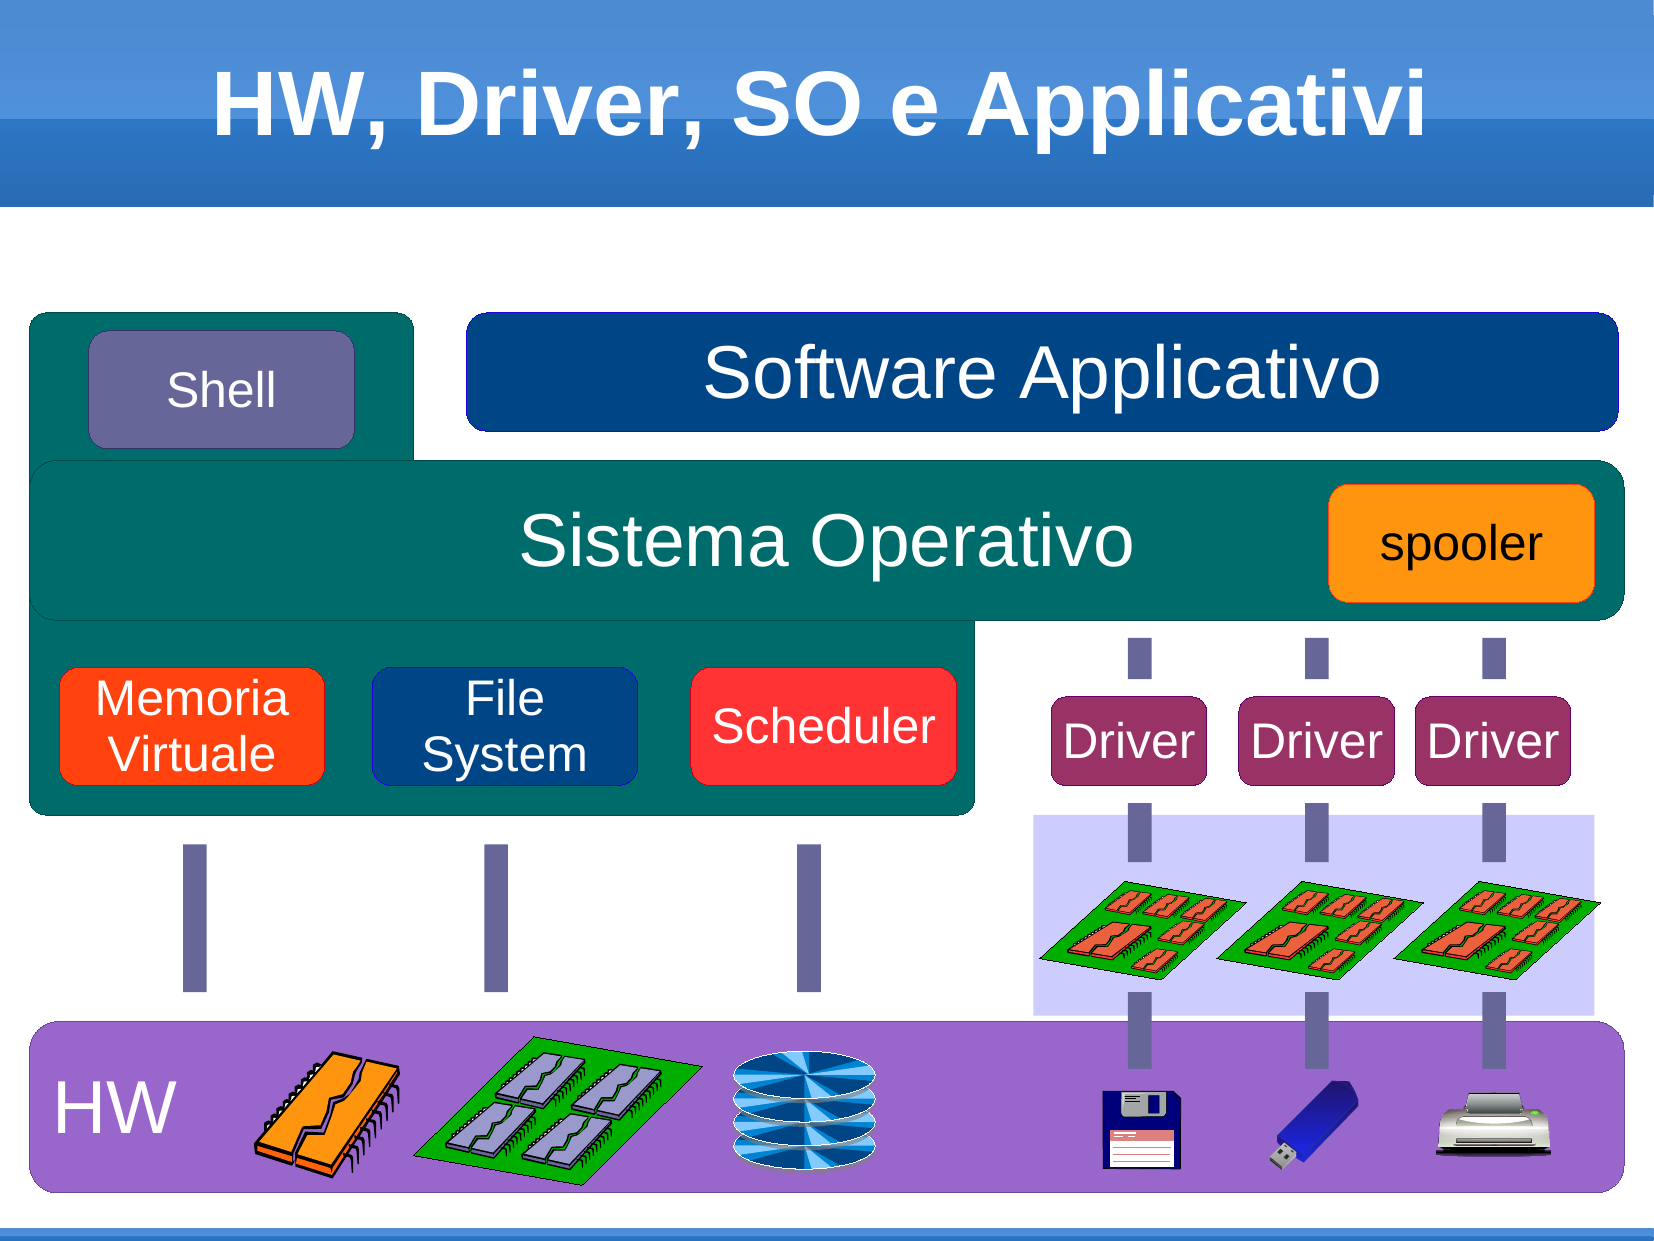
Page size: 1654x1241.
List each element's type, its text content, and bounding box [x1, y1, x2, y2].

text_box [733, 1051, 876, 1174]
picture [1269, 1080, 1359, 1171]
text_box Driver [1051, 696, 1207, 786]
text_box Scheduler [690, 667, 957, 786]
picture [1435, 1080, 1554, 1170]
text_box Shell [88, 330, 355, 449]
text_box [1033, 803, 1601, 1069]
text_box Driver [1415, 696, 1571, 786]
text_box spooler [1328, 484, 1595, 603]
picture [1092, 1080, 1182, 1170]
text_box [183, 844, 207, 993]
text_box HW [29, 1021, 1625, 1193]
text_box [29, 599, 975, 816]
text_box File System [372, 667, 638, 786]
text_box [29, 312, 414, 482]
text_box [253, 1051, 401, 1179]
text_box [1482, 637, 1506, 680]
text_box [413, 1036, 703, 1186]
text_box [1127, 637, 1152, 680]
text_box [797, 844, 821, 993]
text_box [1305, 637, 1329, 680]
text_box Driver [1238, 696, 1395, 786]
text_box [484, 844, 508, 993]
title HW, Driver, SO e Applicativi [76, 0, 1565, 208]
text_box Software Applicativo [466, 312, 1619, 432]
text_box Memoria Virtuale [59, 667, 325, 786]
text_box Sistema Operativo [29, 460, 1625, 621]
